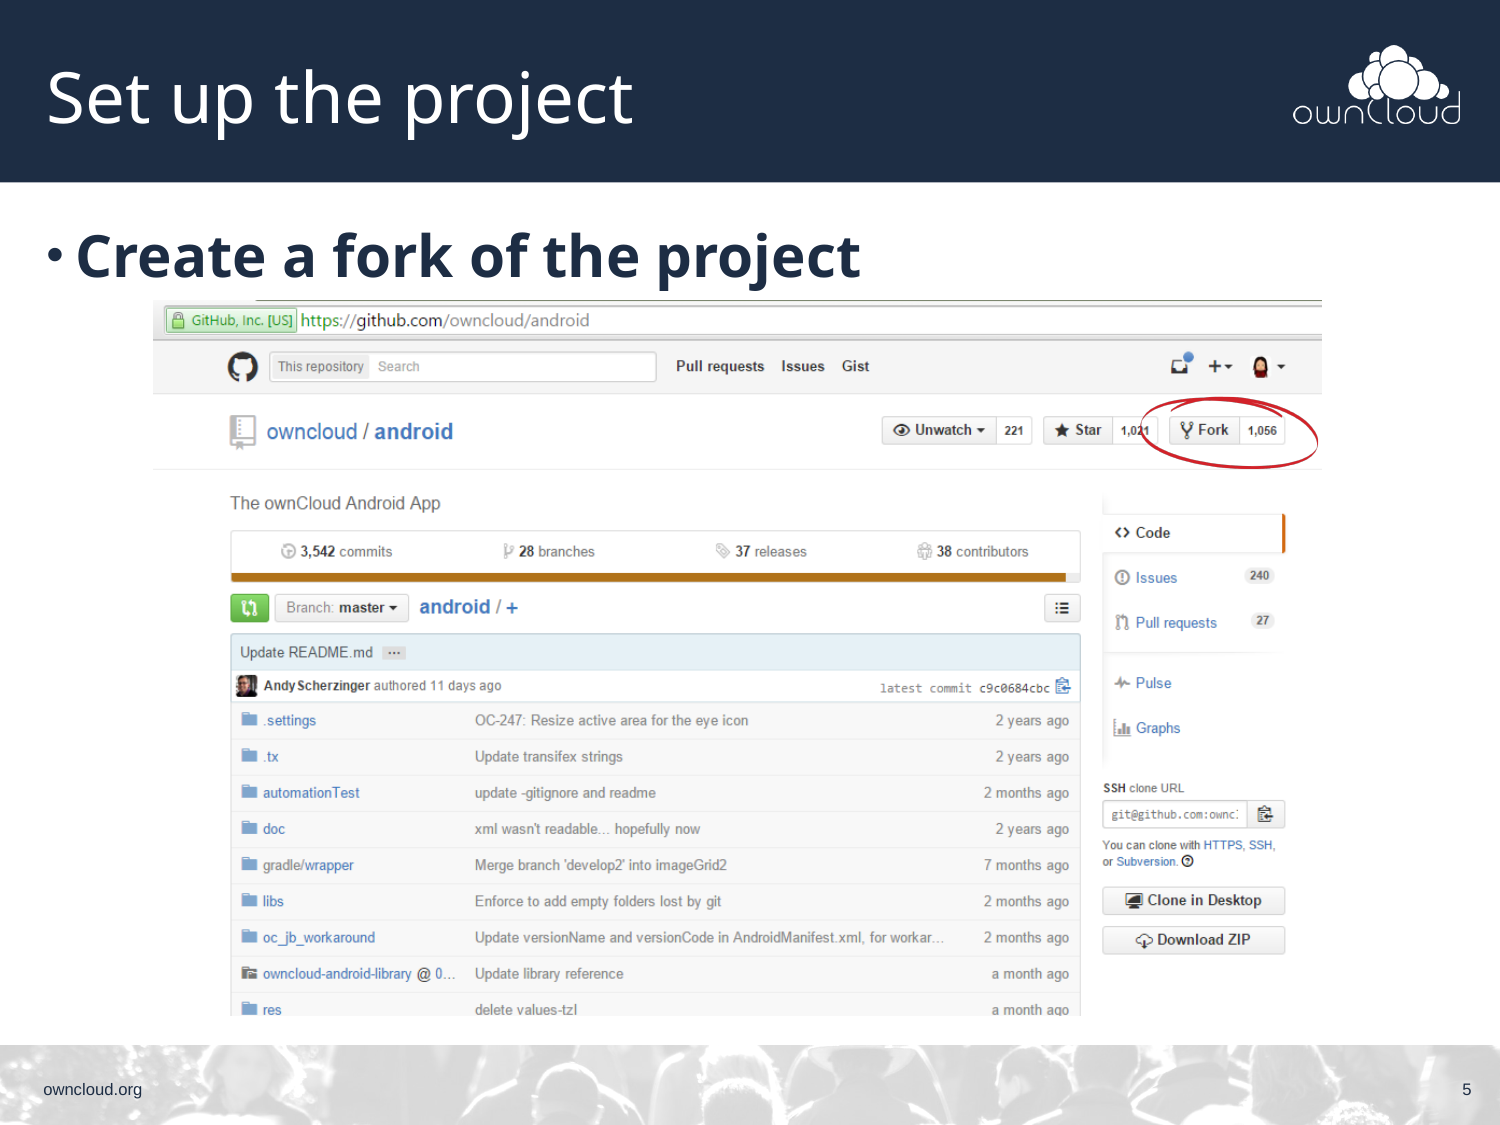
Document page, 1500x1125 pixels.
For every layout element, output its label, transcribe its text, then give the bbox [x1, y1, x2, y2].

list Create a fork of the project [46, 214, 1465, 1026]
picture [0, 1045, 1500, 1125]
picture [1293, 45, 1460, 124]
title Set up the project [46, 5, 1258, 187]
picture [153, 300, 1322, 1016]
